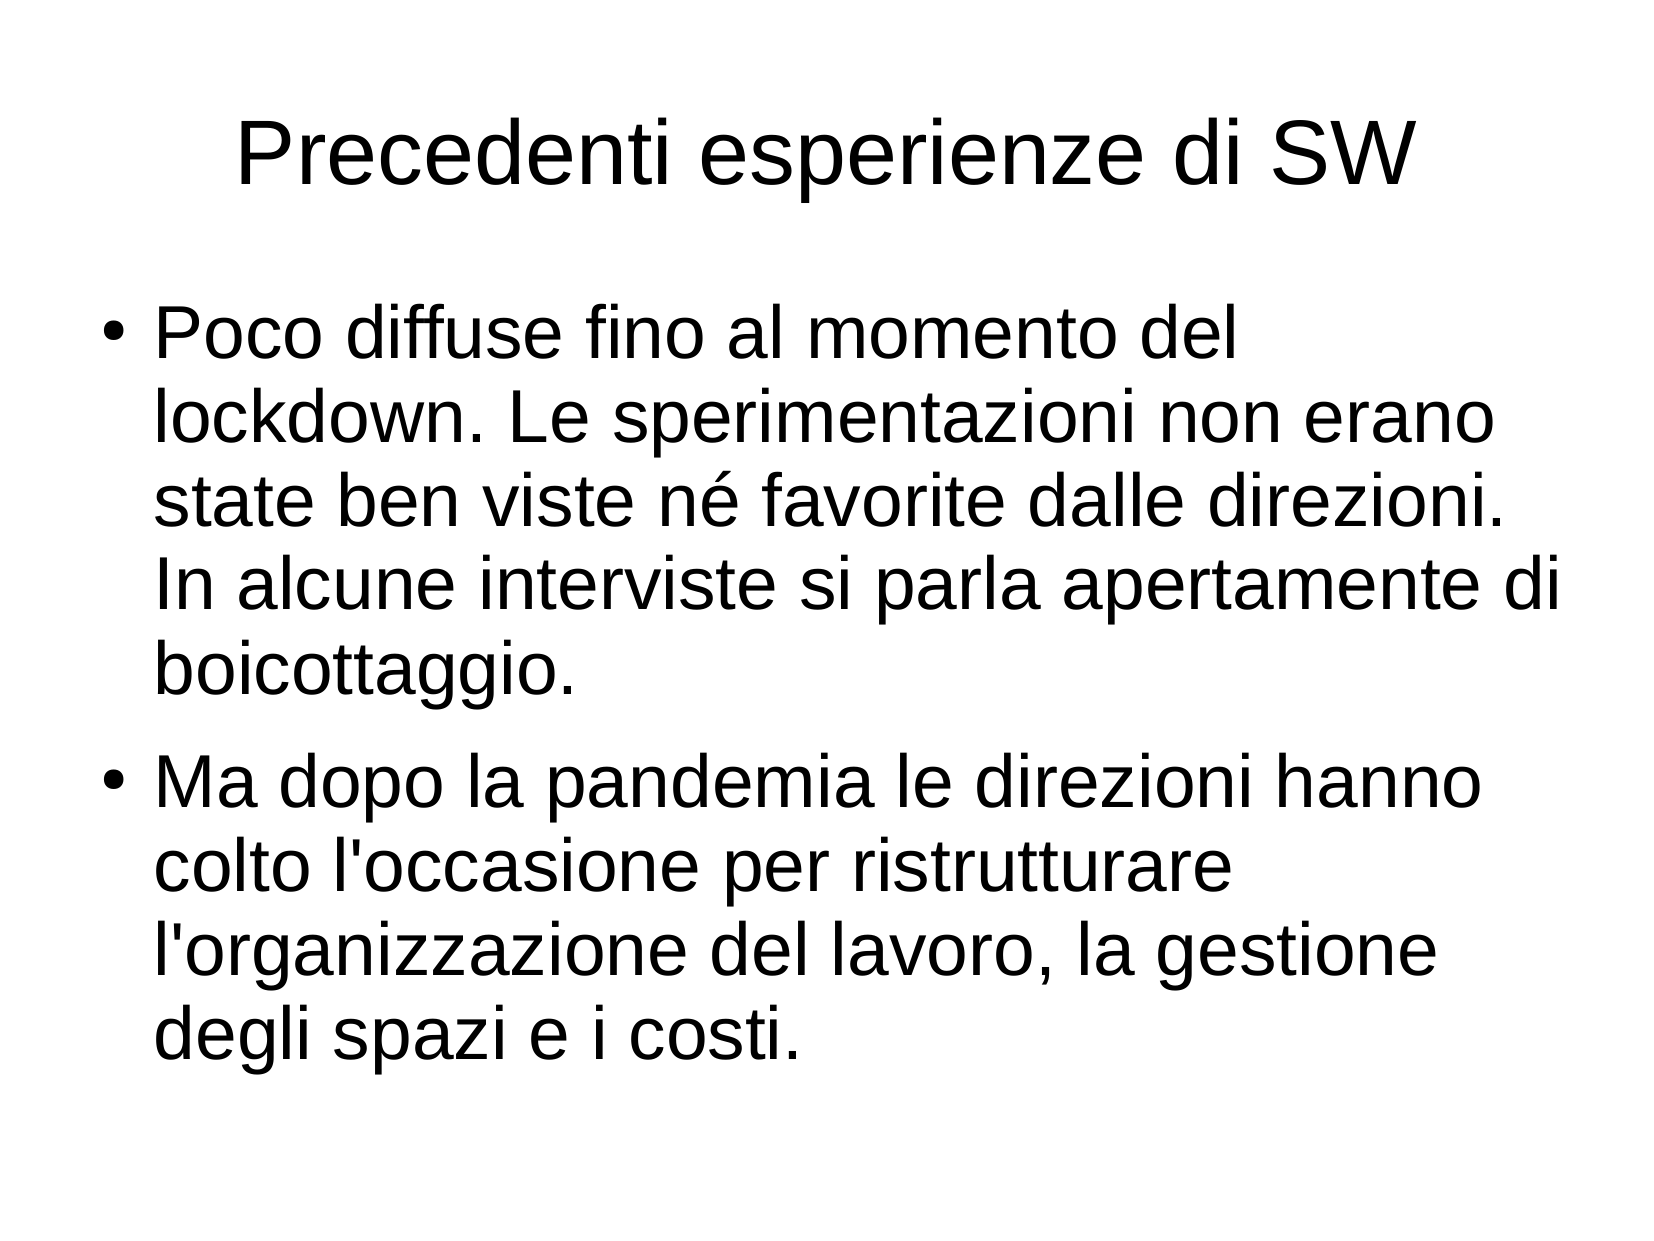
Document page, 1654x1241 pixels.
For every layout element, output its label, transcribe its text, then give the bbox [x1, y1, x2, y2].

title Precedenti esperienze di SW [82, 49, 1571, 257]
list Poco diffuse fino al momento del lockdown. Le sperimentazioni non erano state ben viste né favorite dalle direzioni. In alcune interviste si parla apertamente di boicottaggio. Ma dopo la pandemia le direzioni hanno colto l'occasione per ristrutturare l'organizzazione del lavoro, la gestione degli spazi e i costi. [82, 290, 1571, 1109]
